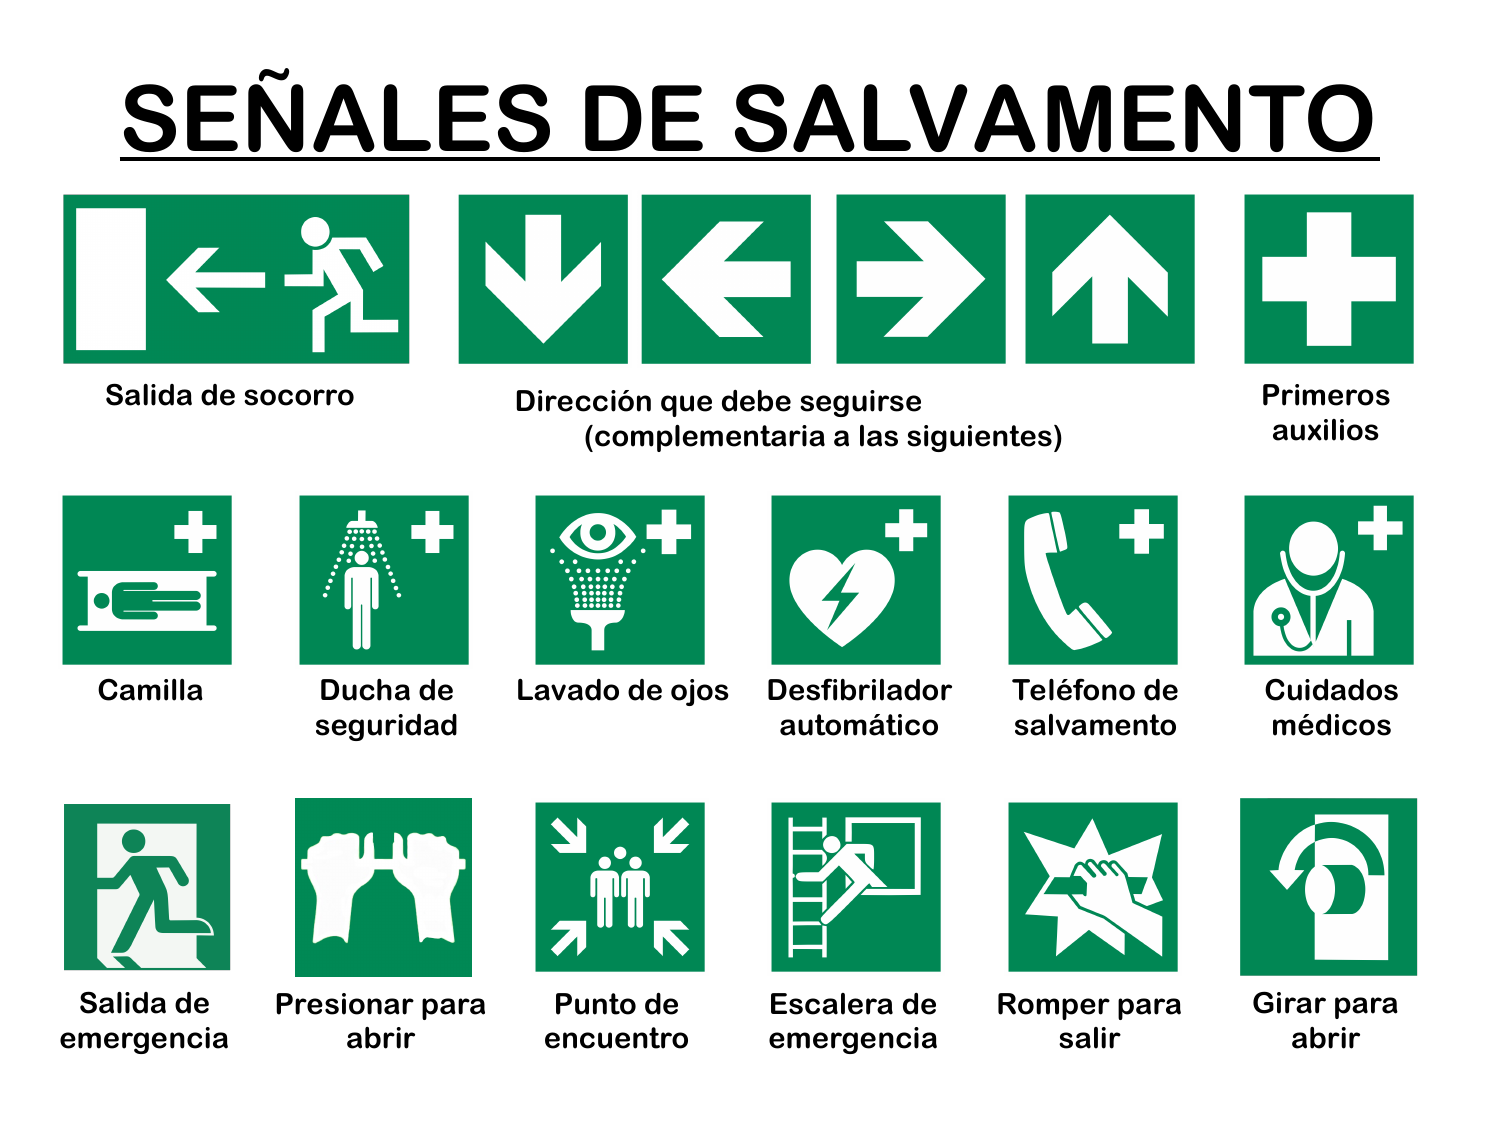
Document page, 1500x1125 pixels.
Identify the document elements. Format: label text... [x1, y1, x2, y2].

picture [58, 190, 414, 368]
picture [58, 798, 236, 976]
text_box Presionar para abrir [265, 981, 497, 1058]
picture [1240, 798, 1418, 976]
picture [295, 491, 473, 668]
text_box Punto de encuentro [501, 981, 733, 1058]
picture [832, 190, 1010, 368]
picture [1240, 491, 1418, 668]
text_box Cuidados médicos [1216, 668, 1448, 745]
picture [454, 190, 632, 368]
picture [531, 491, 709, 668]
picture [767, 491, 945, 668]
text_box Romper para salir [974, 981, 1205, 1058]
picture [767, 798, 945, 976]
text_box Lavado de ojos [507, 668, 739, 710]
picture [1004, 491, 1182, 668]
text_box Dirección que debe seguirse (complementaria a las siguientes) [460, 379, 1188, 456]
text_box Desfibrilador automático [744, 668, 975, 745]
text_box Salida de emergencia [29, 981, 260, 1058]
text_box Escalera de emergencia [738, 981, 969, 1058]
picture [1004, 798, 1182, 976]
picture [1021, 190, 1199, 368]
text_box Primeros auxilios [1210, 373, 1442, 450]
text_box Girar para abrir [1210, 981, 1442, 1023]
title SEÑALES DE SALVAMENTO [75, 45, 1426, 185]
text_box Camilla [35, 668, 266, 710]
text_box Salida de socorro [58, 373, 402, 415]
picture [637, 190, 815, 368]
picture [531, 798, 709, 976]
picture [58, 491, 236, 668]
picture [1240, 190, 1418, 368]
picture [295, 798, 472, 977]
text_box Ducha de seguridad [271, 668, 503, 745]
text_box Teléfono de salvamento [980, 668, 1211, 745]
